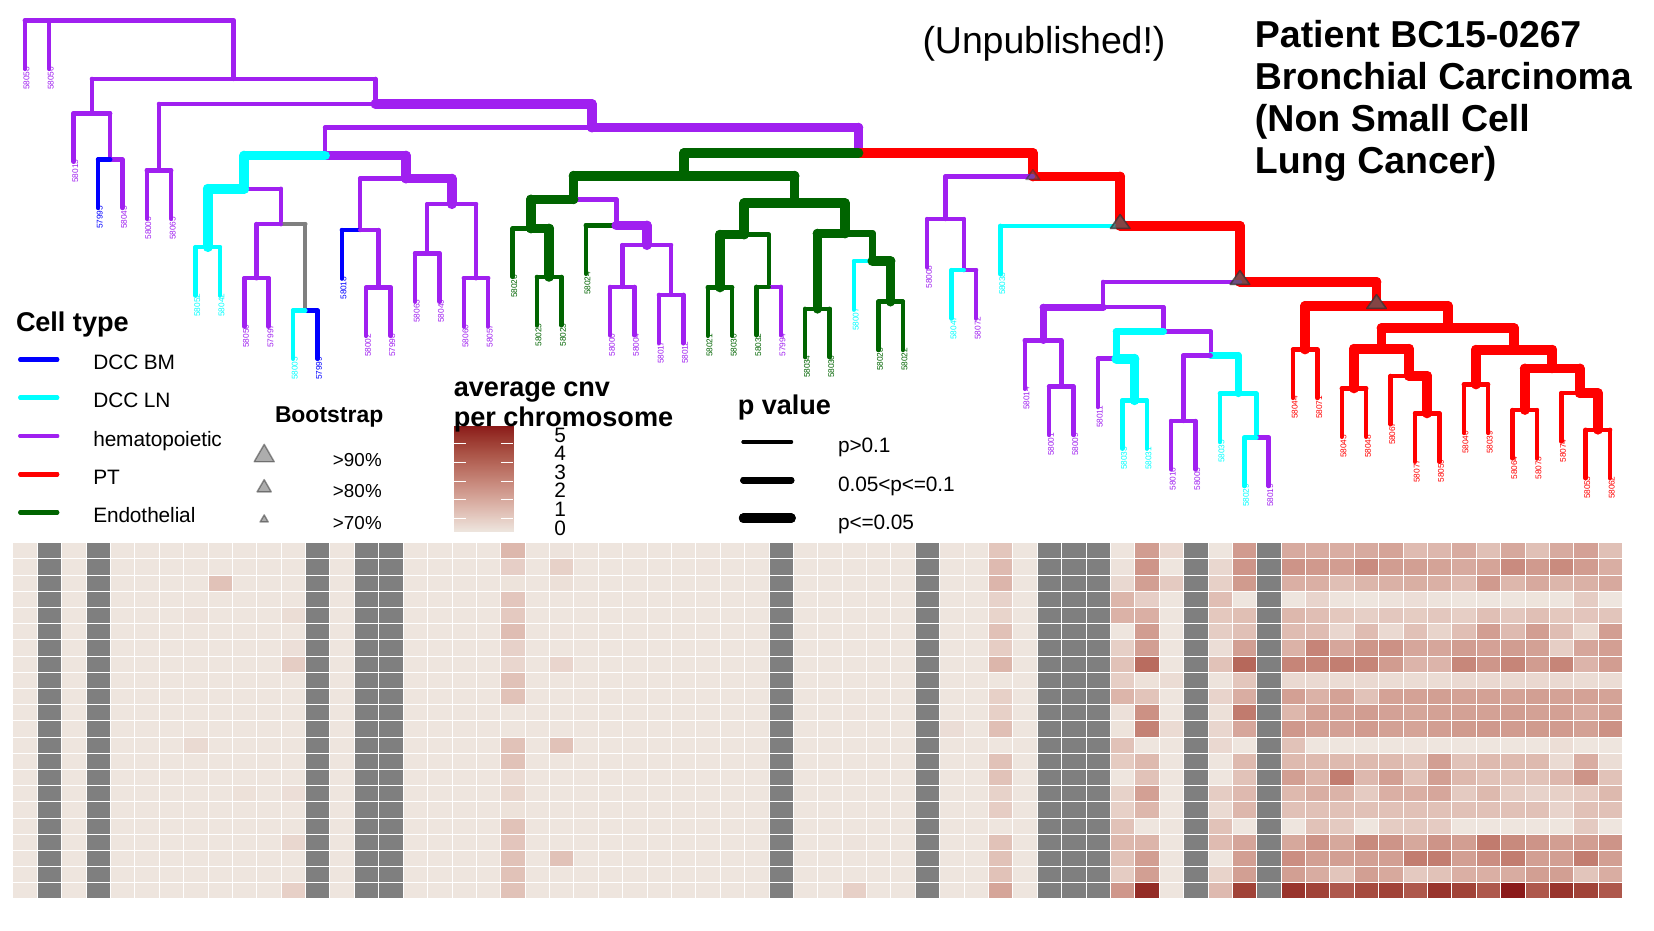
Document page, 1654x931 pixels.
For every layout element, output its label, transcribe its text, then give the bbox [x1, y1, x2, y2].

text_box 58030 [729, 333, 738, 357]
text_box 58057 [485, 324, 494, 348]
text_box 58050 [241, 324, 250, 348]
text_box 58043 [1338, 434, 1348, 458]
text_box 57995 [95, 205, 104, 229]
text_box 58045 [119, 205, 128, 229]
text_box [1366, 294, 1387, 309]
text_box 58072 [973, 316, 982, 340]
text_box 57999 [314, 356, 323, 380]
text_box 5 [554, 424, 576, 446]
text_box 0.05<p<=0.1 [838, 472, 975, 494]
text_box 58062 [1607, 475, 1616, 499]
text_box 1 [554, 501, 576, 519]
text_box average cnv per chromosome [454, 372, 674, 427]
text_box 58039 [1485, 430, 1494, 454]
text_box 58053 [1582, 475, 1592, 499]
text_box 58019 [1265, 483, 1275, 507]
text_box 58071 [1314, 395, 1323, 419]
text_box [13, 542, 1622, 899]
text_box 58003 [290, 356, 299, 380]
text_box 58012 [680, 340, 689, 365]
text_box 58034 [802, 354, 811, 379]
text_box [257, 479, 272, 492]
text_box 58016 [1168, 467, 1177, 491]
text_box 58064 [1509, 456, 1519, 480]
text_box 58025 [534, 322, 543, 347]
text_box 58077 [1412, 459, 1421, 483]
picture [454, 427, 514, 532]
text_box 58033 [1119, 446, 1128, 470]
text_box 58038 [997, 271, 1006, 295]
text_box 57998 [387, 333, 397, 357]
text_box [1230, 270, 1250, 285]
text_box [260, 514, 269, 522]
text_box 58031 [1143, 446, 1153, 470]
text_box 58014 [1021, 386, 1031, 410]
text_box 58029 [1241, 483, 1250, 507]
text_box 2 [554, 482, 576, 501]
text_box 58021 [704, 333, 714, 357]
text_box 58006 [143, 216, 153, 240]
text_box 58058 [21, 66, 31, 90]
text_box 58063 [412, 299, 421, 323]
text_box 58023 [558, 322, 567, 347]
text_box 4 [554, 446, 576, 463]
text_box >90% [332, 448, 382, 468]
text_box 58017 [655, 340, 665, 365]
text_box 58032 [753, 332, 762, 356]
text_box [254, 444, 275, 462]
text_box 58005 [1192, 467, 1201, 491]
text_box [1110, 214, 1130, 229]
text_box 58052 [192, 293, 201, 317]
text_box DCC BM [93, 350, 221, 375]
text_box 57997 [265, 324, 275, 348]
text_box 58044 [1290, 395, 1299, 419]
text_box PT [93, 465, 135, 490]
text_box >70% [332, 512, 382, 532]
text_box Endothelial [93, 503, 253, 528]
text_box 58018 [338, 276, 348, 300]
text_box p value [737, 390, 831, 418]
text_box 58078 [1534, 456, 1543, 480]
text_box 58040 [1460, 430, 1470, 454]
text_box hematopoietic [93, 427, 294, 451]
text_box 58042 [216, 293, 226, 317]
text_box [1026, 169, 1040, 180]
text_box 58000 [607, 333, 616, 357]
text_box 58047 [948, 316, 958, 340]
text_box 58004 [631, 333, 640, 357]
text_box 58001 [1046, 432, 1055, 456]
text_box >80% [332, 480, 382, 500]
text_box 58008 [924, 265, 933, 289]
text_box 57994 [777, 332, 787, 356]
text_box 58065 [168, 216, 177, 240]
text_box 58009 [1070, 432, 1079, 456]
text_box 58035 [1216, 439, 1226, 463]
text_box 58011 [1095, 404, 1104, 428]
text_box 0 [554, 519, 576, 538]
text_box 58036 [826, 354, 836, 379]
text_box p>0.1 [838, 434, 933, 456]
text_box 58074 [1558, 439, 1567, 463]
text_box 58060 [460, 324, 470, 348]
text_box 58022 [899, 347, 909, 371]
text_box (Unpublished!) [907, 11, 1182, 69]
text_box p<=0.05 [838, 510, 962, 532]
text_box 58067 [1387, 421, 1397, 446]
text_box Patient BC15-0267 Bronchial Carcinoma (Non Small Cell Lung Cancer) [1240, 6, 1654, 273]
text_box 58024 [582, 271, 592, 295]
text_box Bootstrap [274, 402, 384, 426]
text_box 58056 [46, 66, 55, 90]
text_box 58007 [851, 307, 860, 331]
text_box 3 [554, 463, 576, 482]
text_box 58049 [436, 299, 445, 323]
text_box 58059 [1436, 459, 1445, 483]
text_box DCC LN [93, 388, 214, 413]
text_box 58028 [875, 347, 884, 371]
text_box 58015 [70, 159, 80, 183]
text_box 58026 [509, 274, 519, 298]
text_box 58002 [363, 333, 372, 357]
text_box 58048 [1363, 434, 1372, 458]
text_box Cell type [16, 307, 130, 335]
